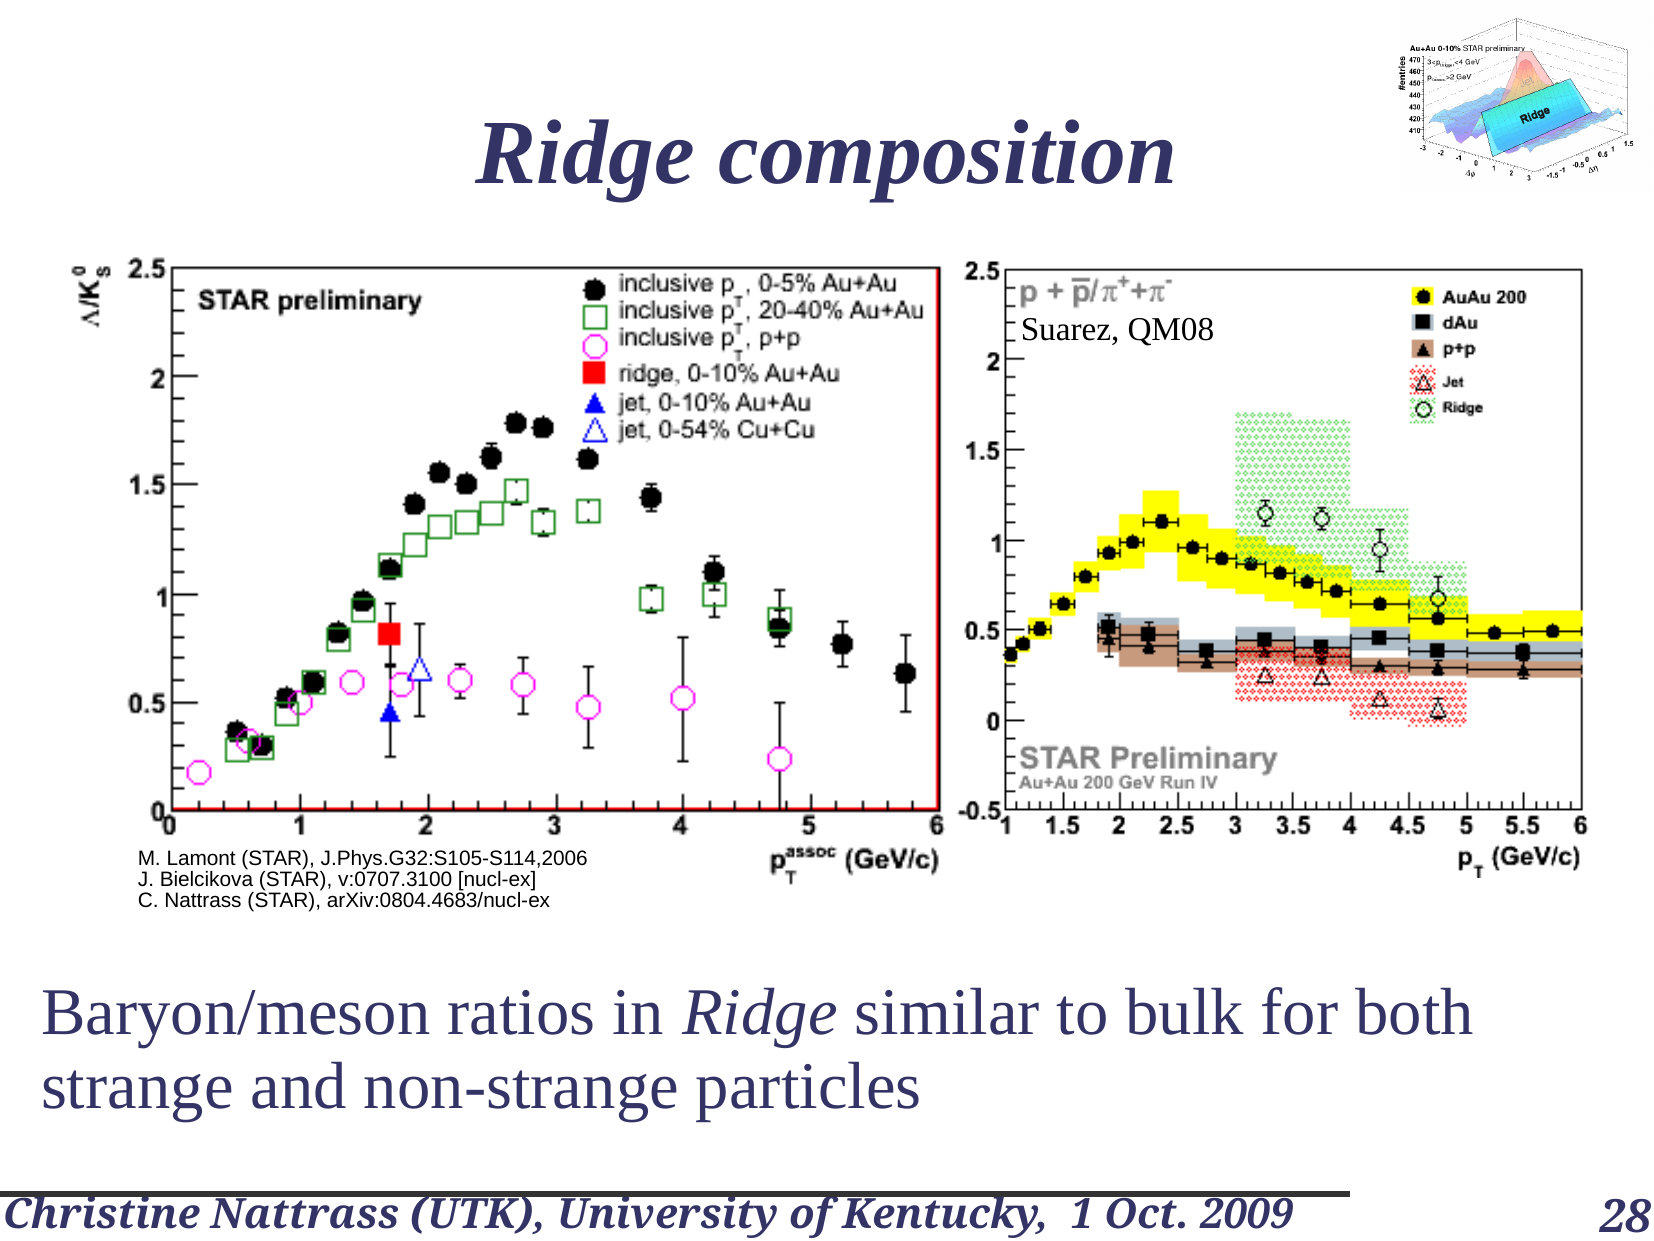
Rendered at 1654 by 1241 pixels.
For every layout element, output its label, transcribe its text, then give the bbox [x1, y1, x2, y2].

text_box M. Lamont (STAR), J.Phys.G32:S105-S114,2006 J. Bielcikova (STAR), v:0707.3100 [nucl-ex] C. Nattrass (STAR), arXiv:0804.4683/nucl-ex [123, 840, 724, 891]
list Baryon/meson ratios in Ridge similar to bulk for both strange and non-strange particles [41, 974, 1654, 1124]
title Ridge composition [82, 49, 1571, 256]
picture [68, 202, 1654, 887]
picture [1398, 0, 1654, 192]
text_box Suarez, QM08 [1006, 303, 1307, 356]
